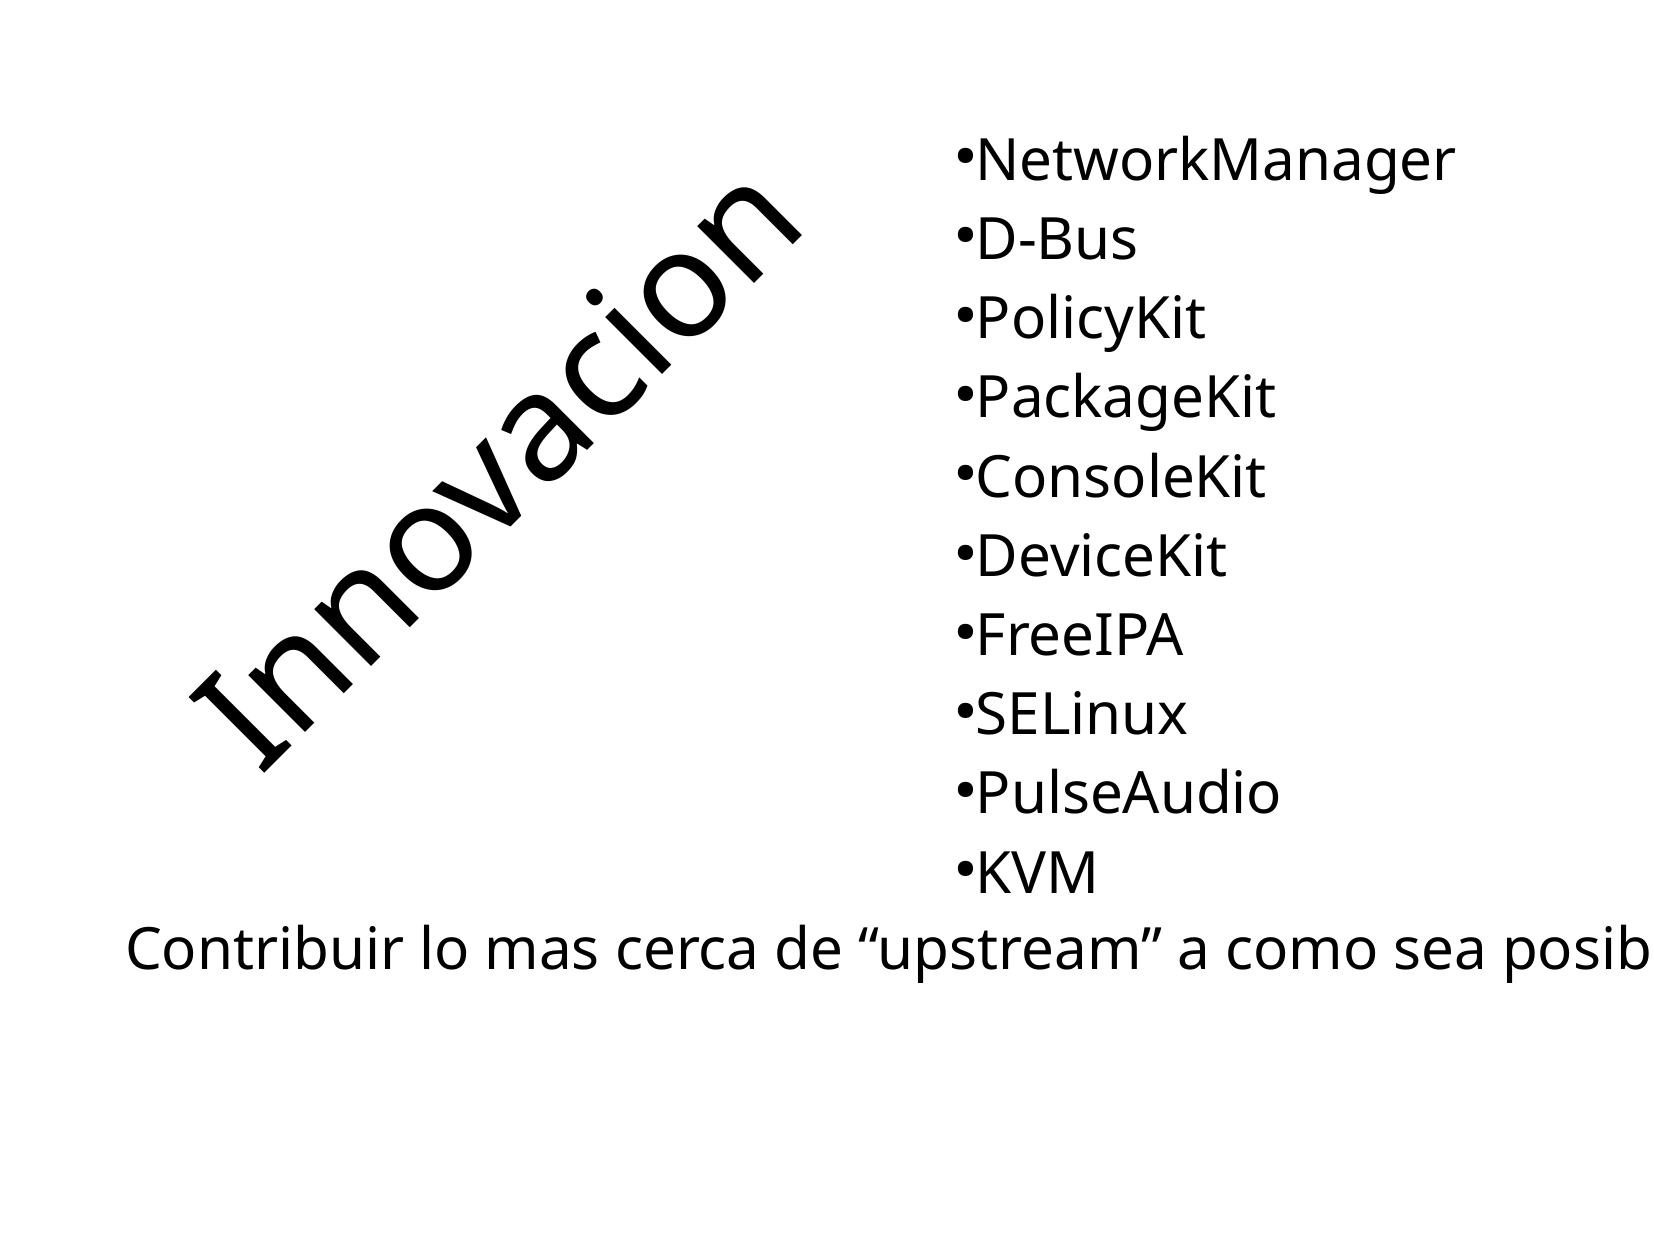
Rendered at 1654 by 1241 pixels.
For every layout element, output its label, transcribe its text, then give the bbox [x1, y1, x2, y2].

text_box NetworkManager D-Bus PolicyKit PackageKit ConsoleKit DeviceKit FreeIPA SELinux PulseAudio KVM [940, 110, 1426, 778]
text_box Contribuir lo mas cerca de “upstream” a como sea posible. [110, 900, 1572, 981]
title Innovacion [108, 74, 882, 847]
